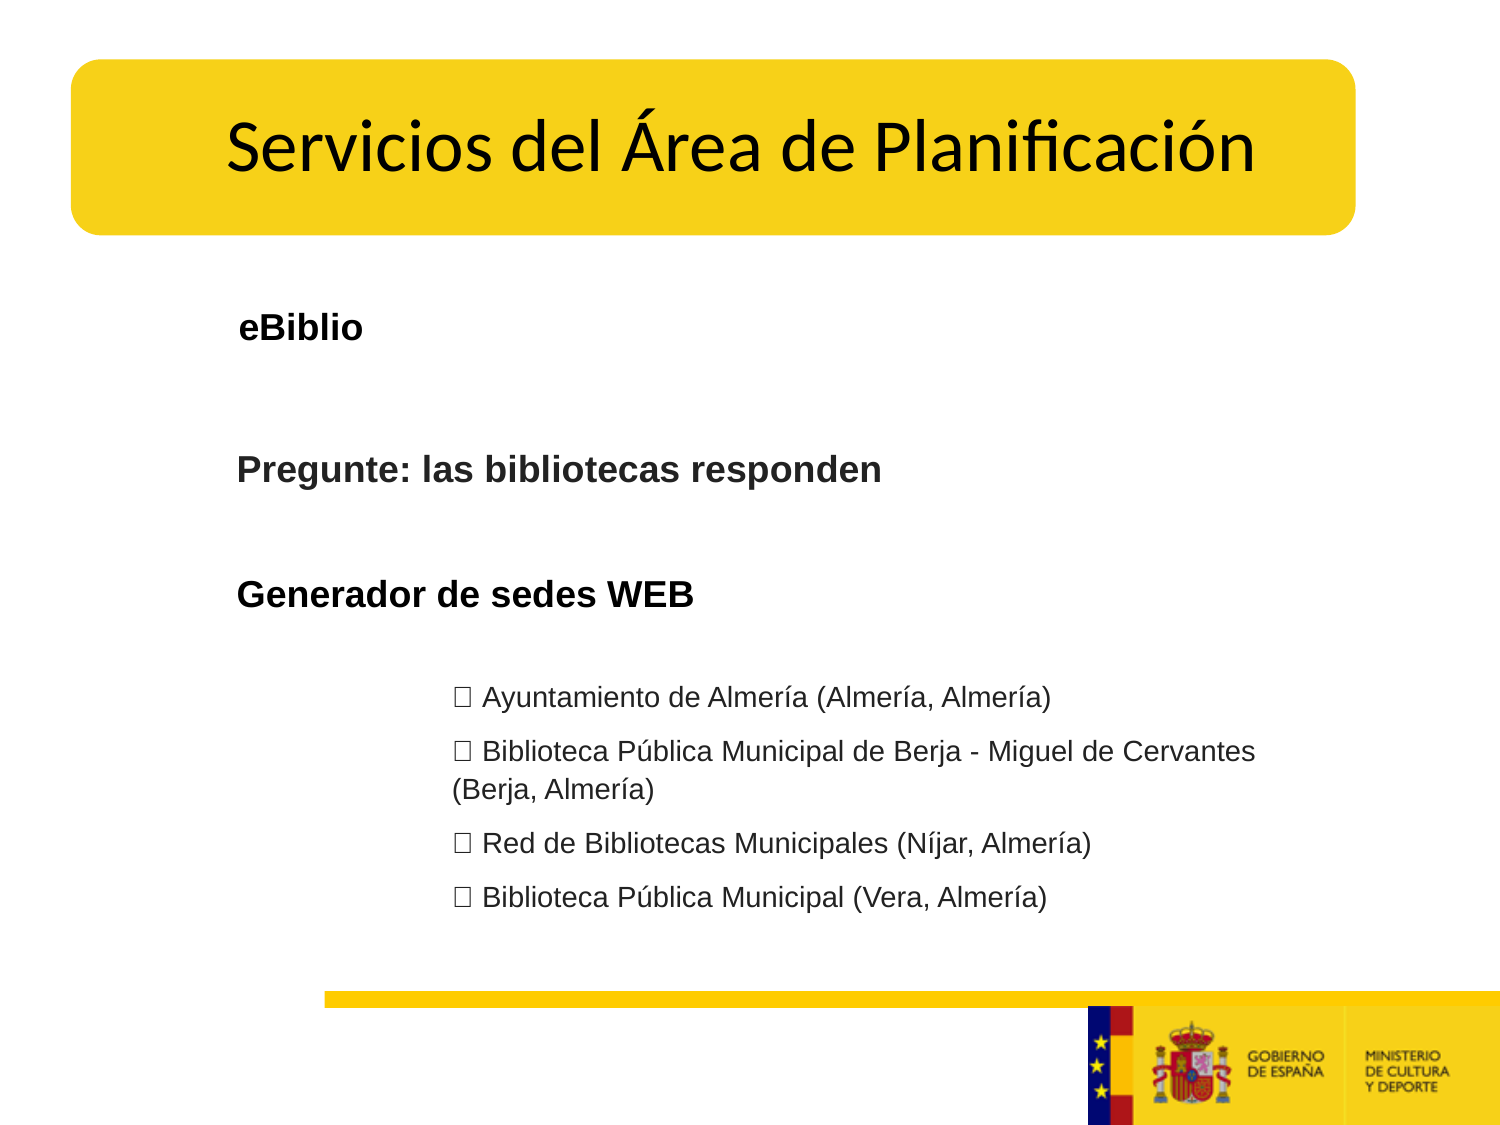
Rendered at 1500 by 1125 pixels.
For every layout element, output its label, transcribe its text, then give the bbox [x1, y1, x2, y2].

text_box  Ayuntamiento de Almería (Almería, Almería)  Biblioteca Pública Municipal de Berja - Miguel de Cervantes (Berja, Almería)  Red de Bibliotecas Municipales (Níjar, Almería)  Biblioteca Pública Municipal (Vera, Almería) [437, 668, 1281, 921]
text_box Pregunte: las bibliotecas responden [221, 434, 1066, 498]
picture [1088, 1006, 1500, 1125]
text_box [71, 60, 103, 235]
title Servicios del Área de Planificación [103, 60, 1382, 235]
text_box Generador de sedes WEB [221, 562, 874, 623]
list eBiblio [141, 292, 1359, 426]
